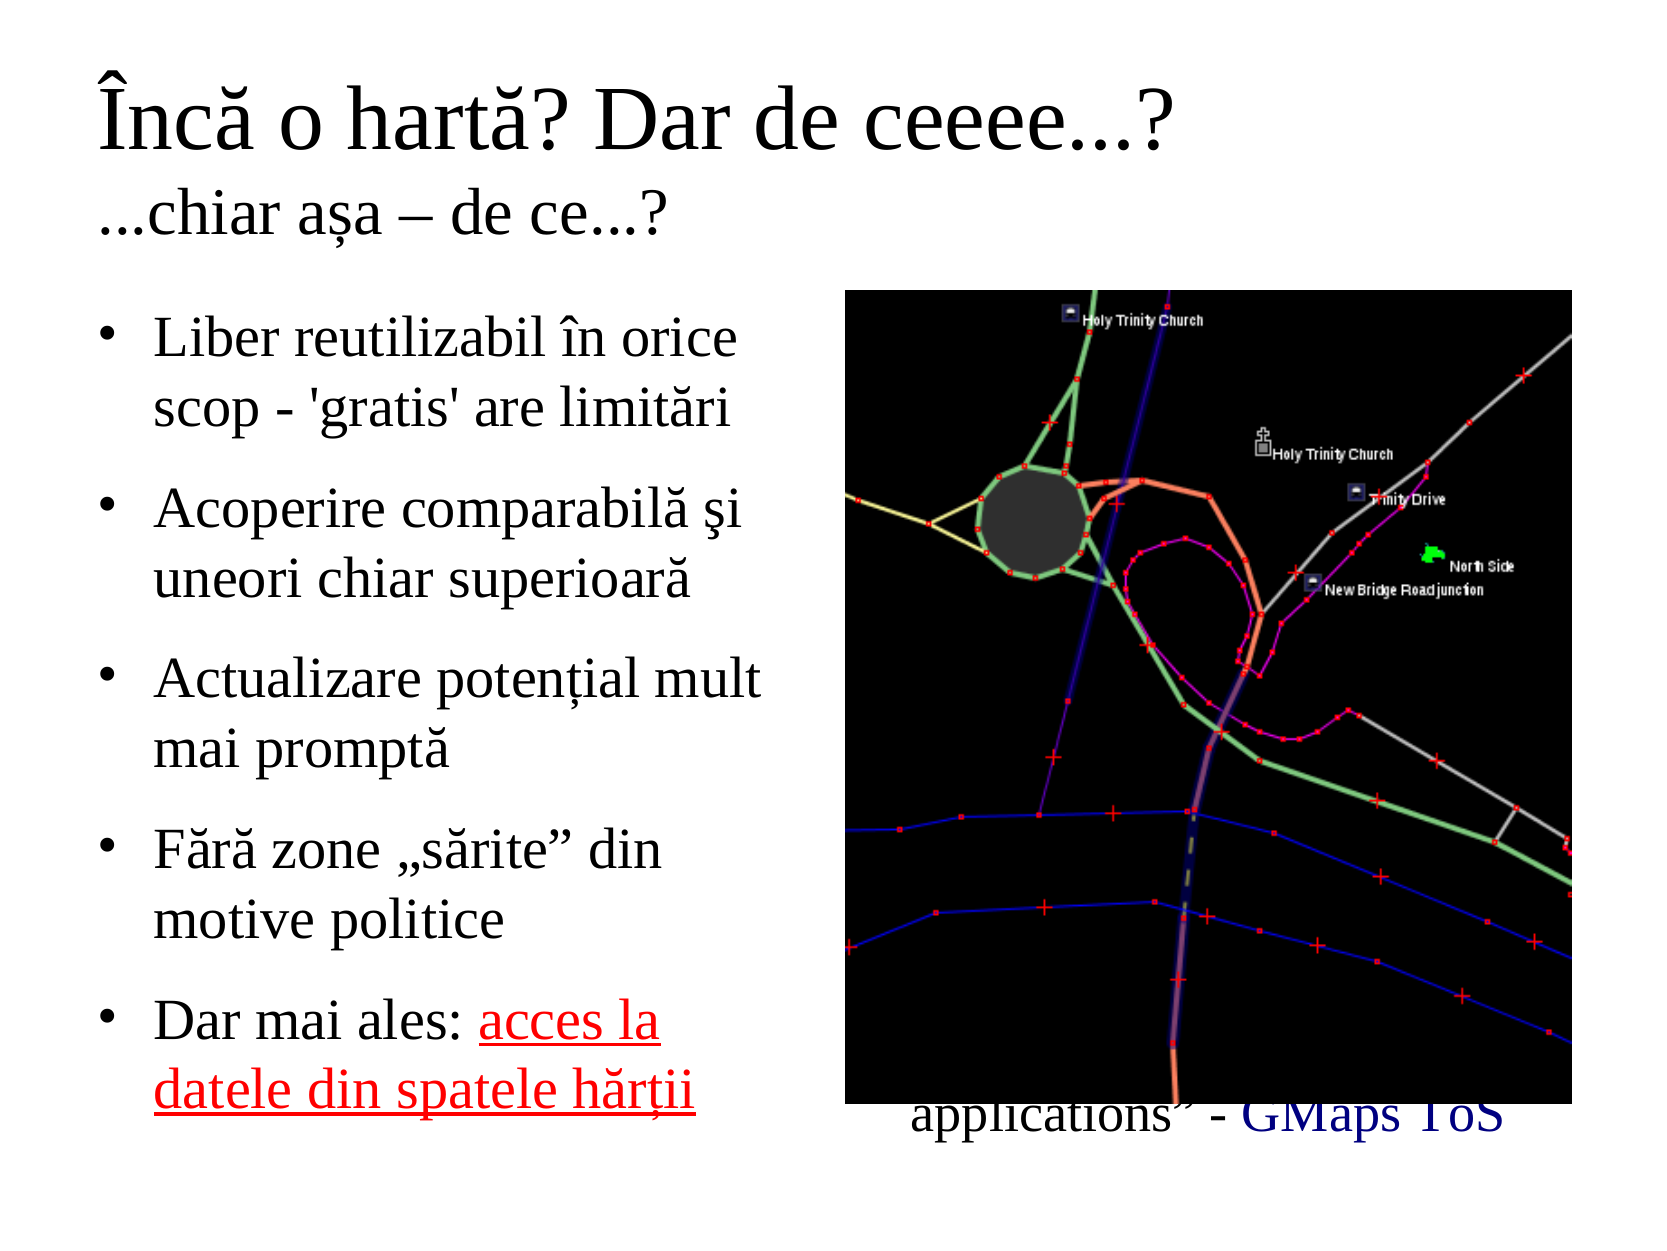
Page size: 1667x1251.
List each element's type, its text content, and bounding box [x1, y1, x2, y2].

list Acoperire comparabilă şi uneori chiar superioară [82, 460, 809, 617]
picture [845, 290, 1572, 1104]
list Fără zone „sărite” din motive politice [82, 802, 809, 958]
list Liber reutilizabil în orice scop - 'gratis' are limitări [82, 290, 809, 446]
list Actualizare potențial mult mai promptă [82, 631, 809, 788]
list Dar mai ales: acces la datele din spatele hărții [82, 973, 809, 1129]
title Încă o hartă? Dar de ceeee...? ...chiar așa – de ce...? [82, 41, 1571, 265]
